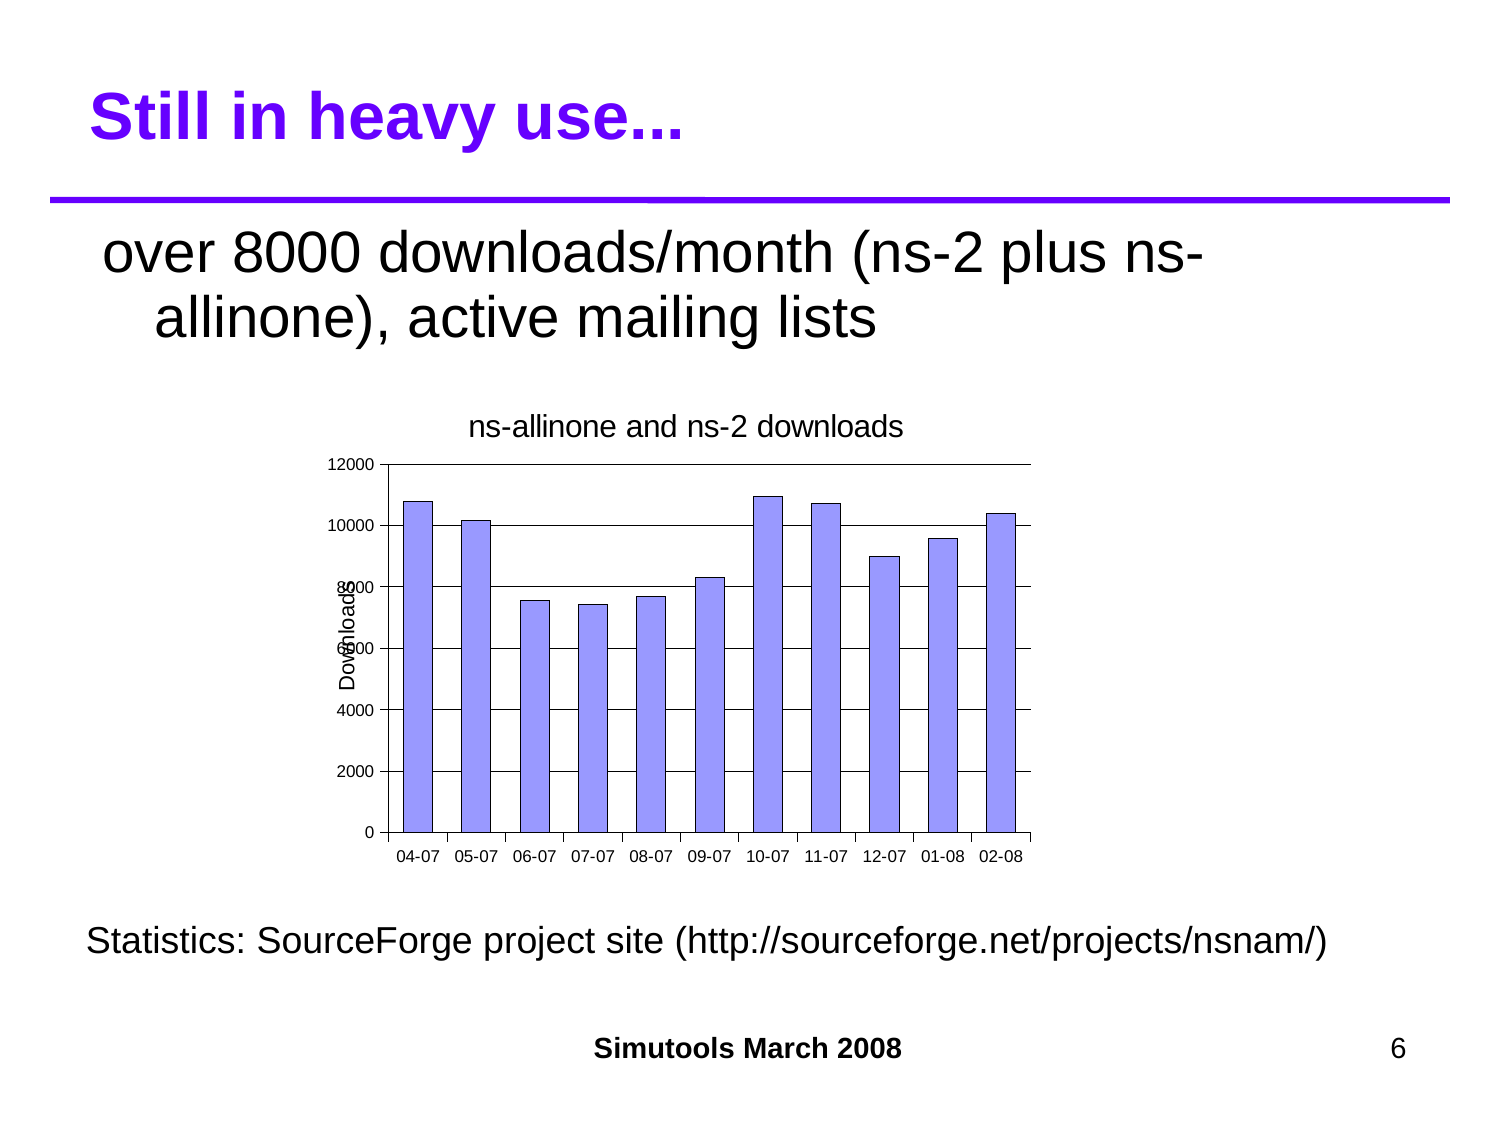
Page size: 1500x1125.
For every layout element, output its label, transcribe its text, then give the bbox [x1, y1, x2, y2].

text_box Statistics: SourceForge project site (http://sourceforge.net/projects/nsnam/) [71, 924, 1344, 966]
title Still in heavy use... [75, 68, 1426, 165]
chart [312, 390, 1045, 876]
list over 8000 downloads/month (ns-2 plus ns-allinone), active mailing lists [87, 212, 1436, 1013]
